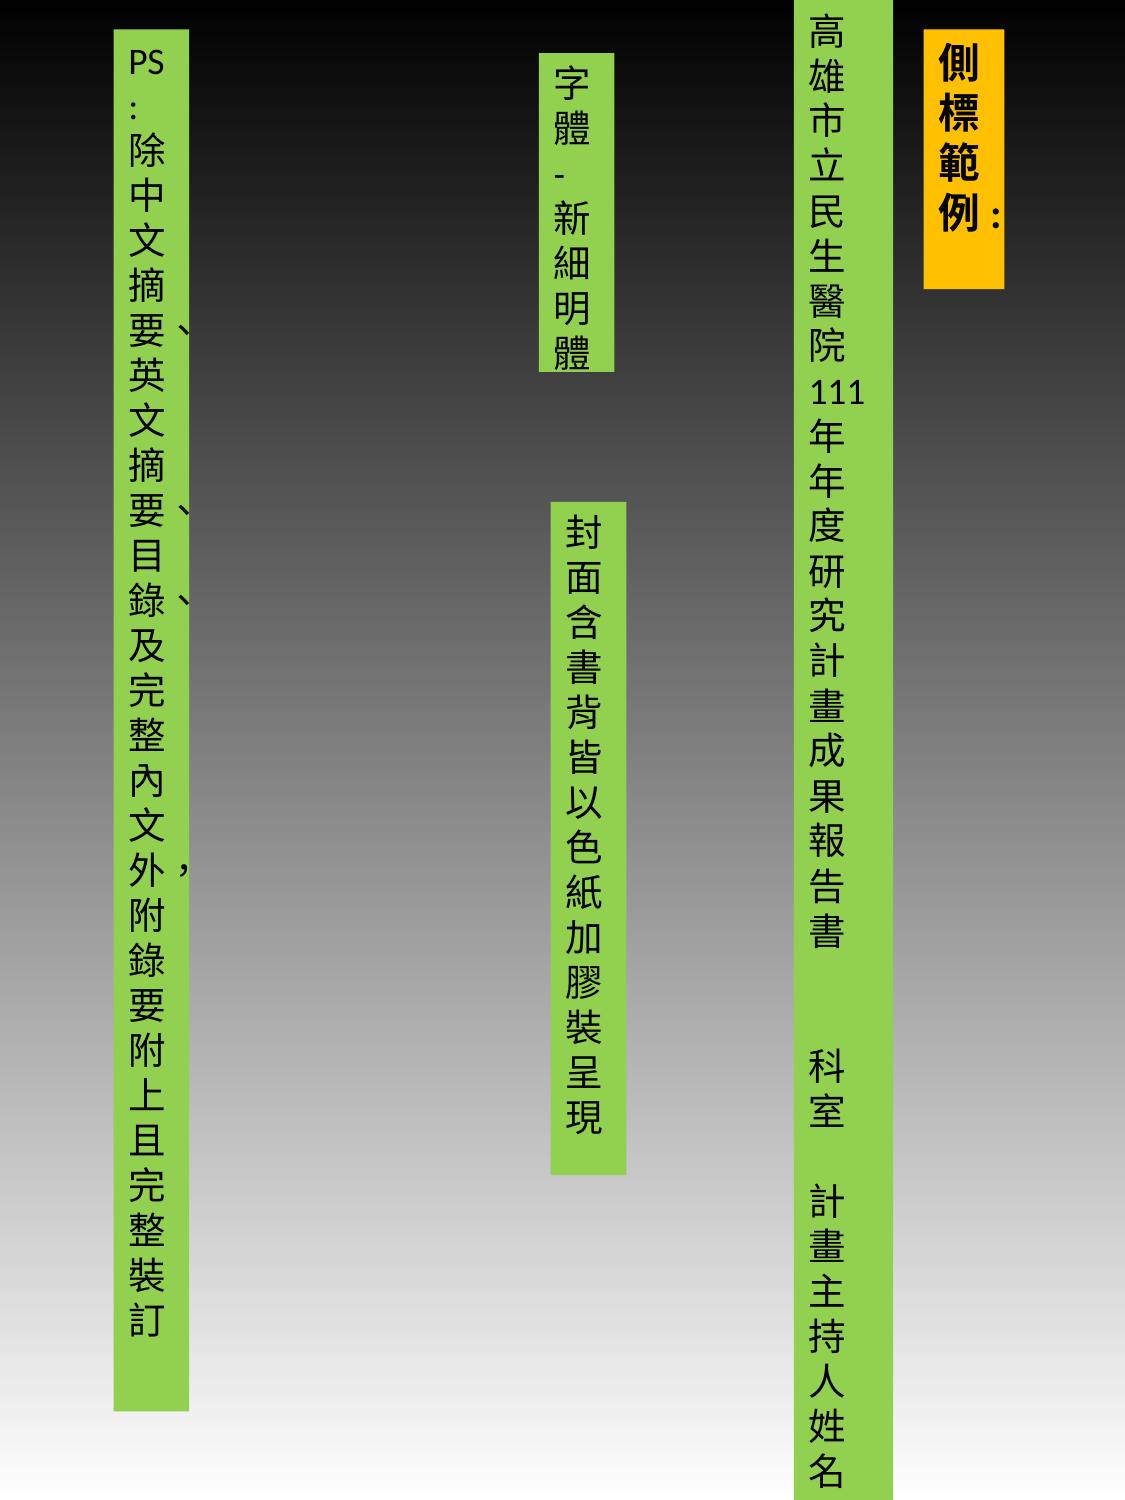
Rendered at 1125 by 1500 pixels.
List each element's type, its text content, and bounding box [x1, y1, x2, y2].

text_box 字體-新細明體 [538, 53, 615, 372]
text_box 高雄市立民生醫院111年年度研究計畫成果 報告書 科室 計畫主持人 姓名 [793, 0, 894, 1500]
text_box 側標範例: [923, 29, 1005, 290]
text_box 封面含書背皆以色紙加膠裝呈現 [550, 501, 627, 1176]
text_box PS:除中文摘要、英文摘要、目錄、及完整內文外，附錄要附上且完整裝訂 [113, 29, 190, 1412]
